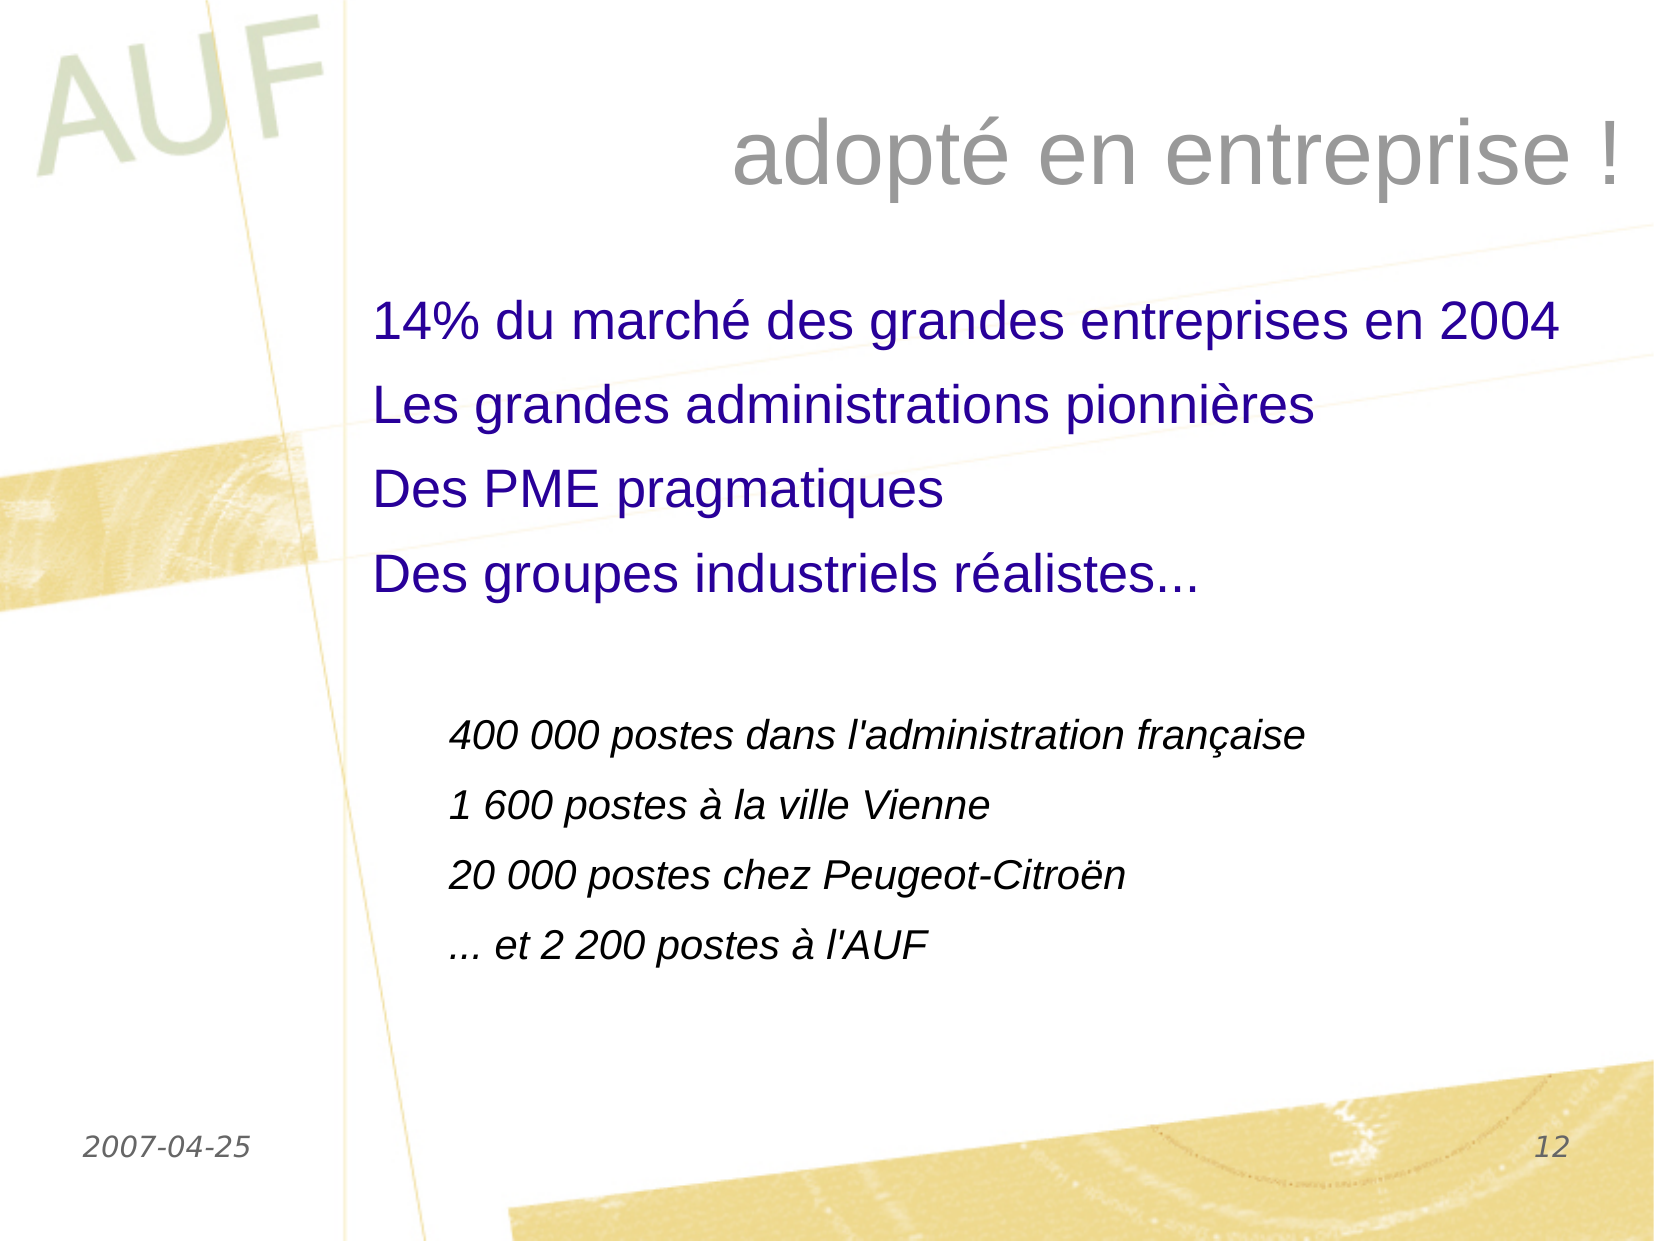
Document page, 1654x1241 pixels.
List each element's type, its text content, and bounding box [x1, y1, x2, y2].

title adopté en entreprise ! [354, 56, 1625, 250]
list 14% du marché des grandes entreprises en 2004 Les grandes administrations pionnières Des PME pragmatiques Des groupes industriels réalistes... 400 000 postes dans l'administration française 1 600 postes à la ville Vienne 20 000 postes chez Peugeot-Citroën ... et 2 200 postes à l'AUF [354, 290, 1625, 1094]
picture [0, 0, 1654, 1241]
